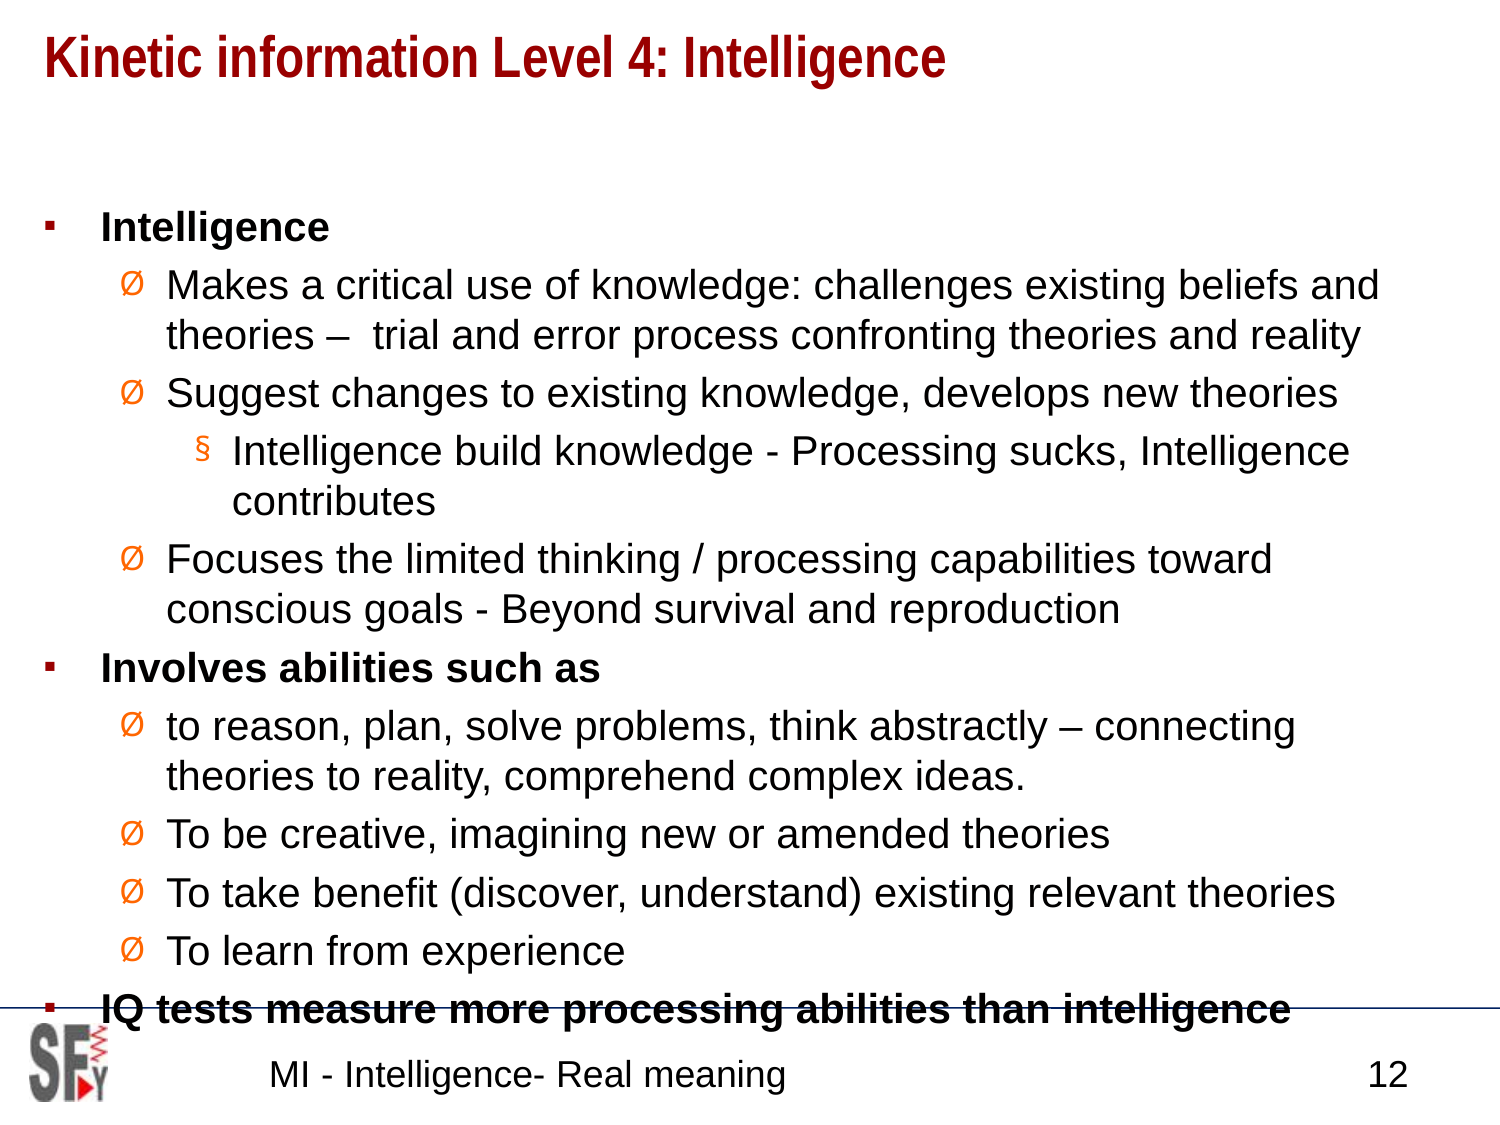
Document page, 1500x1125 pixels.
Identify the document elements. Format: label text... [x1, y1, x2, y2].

slide_number <numéro> [1352, 1034, 1490, 1103]
list Intelligence Makes a critical use of knowledge: challenges existing beliefs and theories – trial and error process confronting theories and reality Suggest changes to existing knowledge, develops new theories Intelligence build knowledge - Processing sucks, Intelligence contributes Focuses the limited thinking / processing capabilities toward conscious goals - Beyond survival and reproduction Involves abilities such as to reason, plan, solve problems, think abstractly – connecting theories to reality, comprehend complex ideas. To be creative, imagining new or amended theories To take benefit (discover, understand) existing relevant theories To learn from experience IQ tests measure more processing abilities than intelligence [29, 184, 1471, 988]
picture [29, 1023, 108, 1102]
title Kinetic information Level 4: Intelligence [29, 12, 1471, 138]
footer MI - Intelligence- Real meaning [253, 1034, 1336, 1103]
